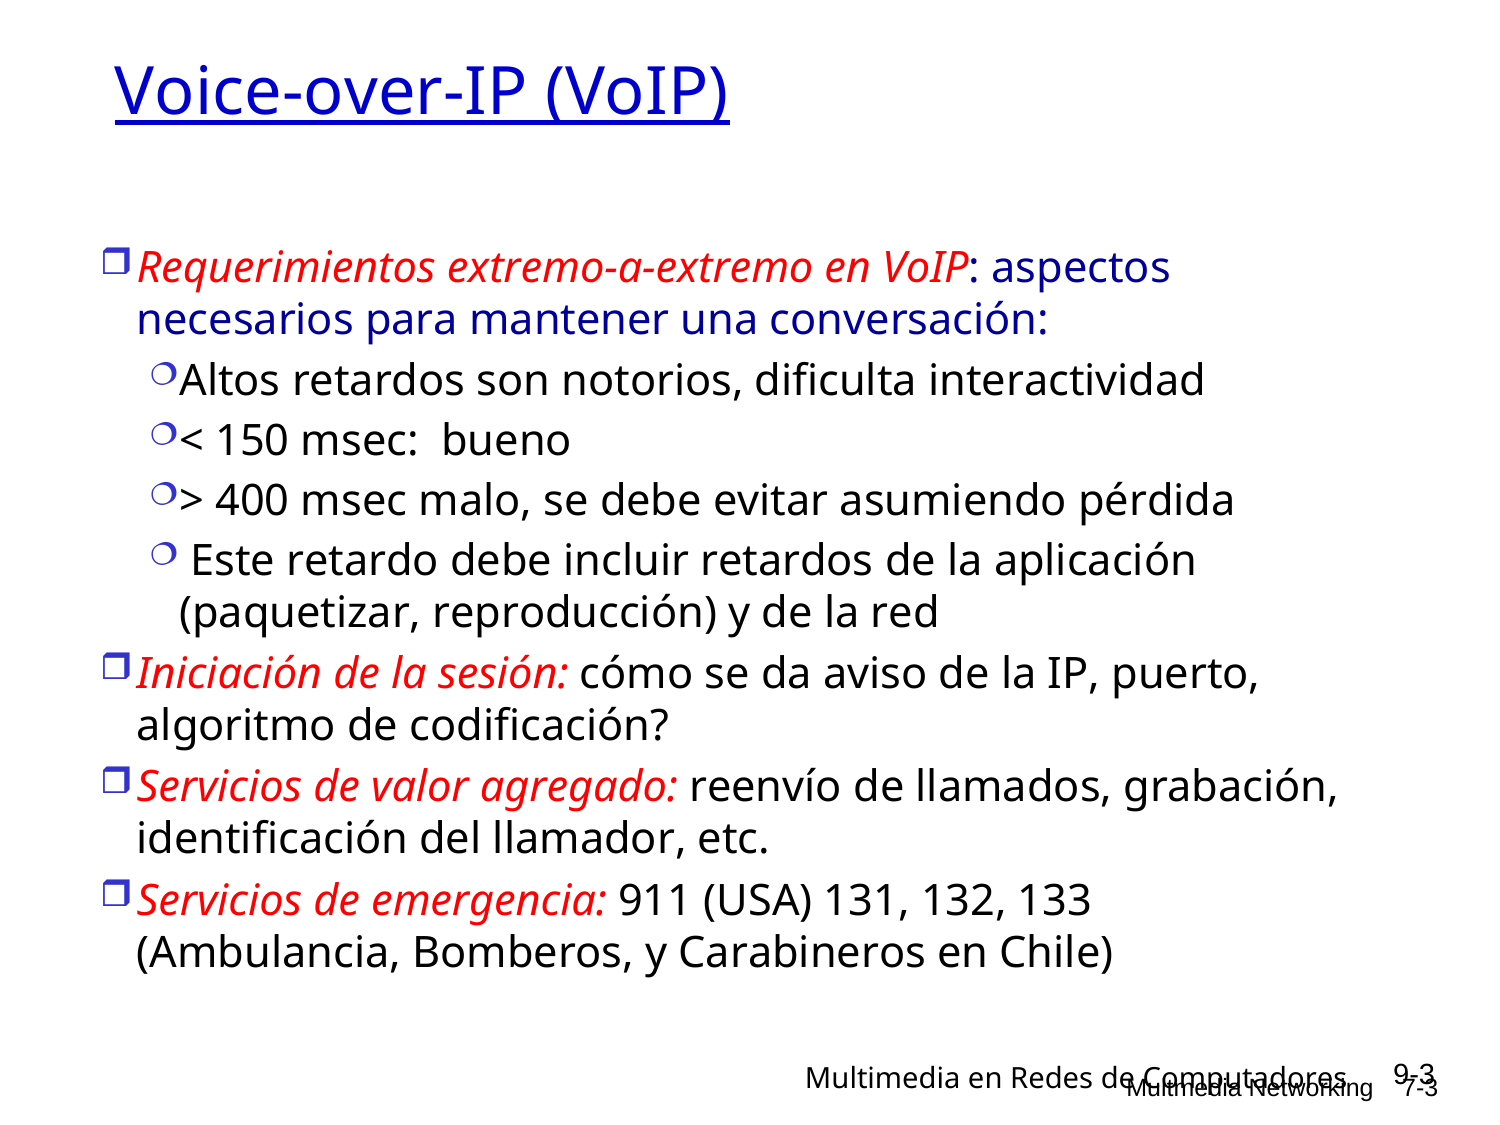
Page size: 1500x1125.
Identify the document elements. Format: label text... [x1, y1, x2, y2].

text_box Multmedia Networking [913, 1064, 1342, 1125]
title Voice-over-IP (VoIP) [75, 37, 1351, 140]
list Requerimientos extremo-a-extremo en VoIP: aspectos necesarios para mantener una conversación: Altos retardos son notorios, dificulta interactividad < 150 msec: bueno > 400 msec malo, se debe evitar asumiendo pérdida Este retardo debe incluir retardos de la aplicación (paquetizar, reproducción) y de la red Iniciación de la sesión: cómo se da aviso de la IP, puerto, algoritmo de codificación? Servicios de valor agregado: reenvío de llamados, grabación, identificación del llamador, etc. Servicios de emergencia: 911 (USA) 131, 132, 133 (Ambulancia, Bomberos, y Carabineros en Chile) [85, 232, 1361, 995]
text_box 7-<number> [1342, 1064, 1454, 1125]
